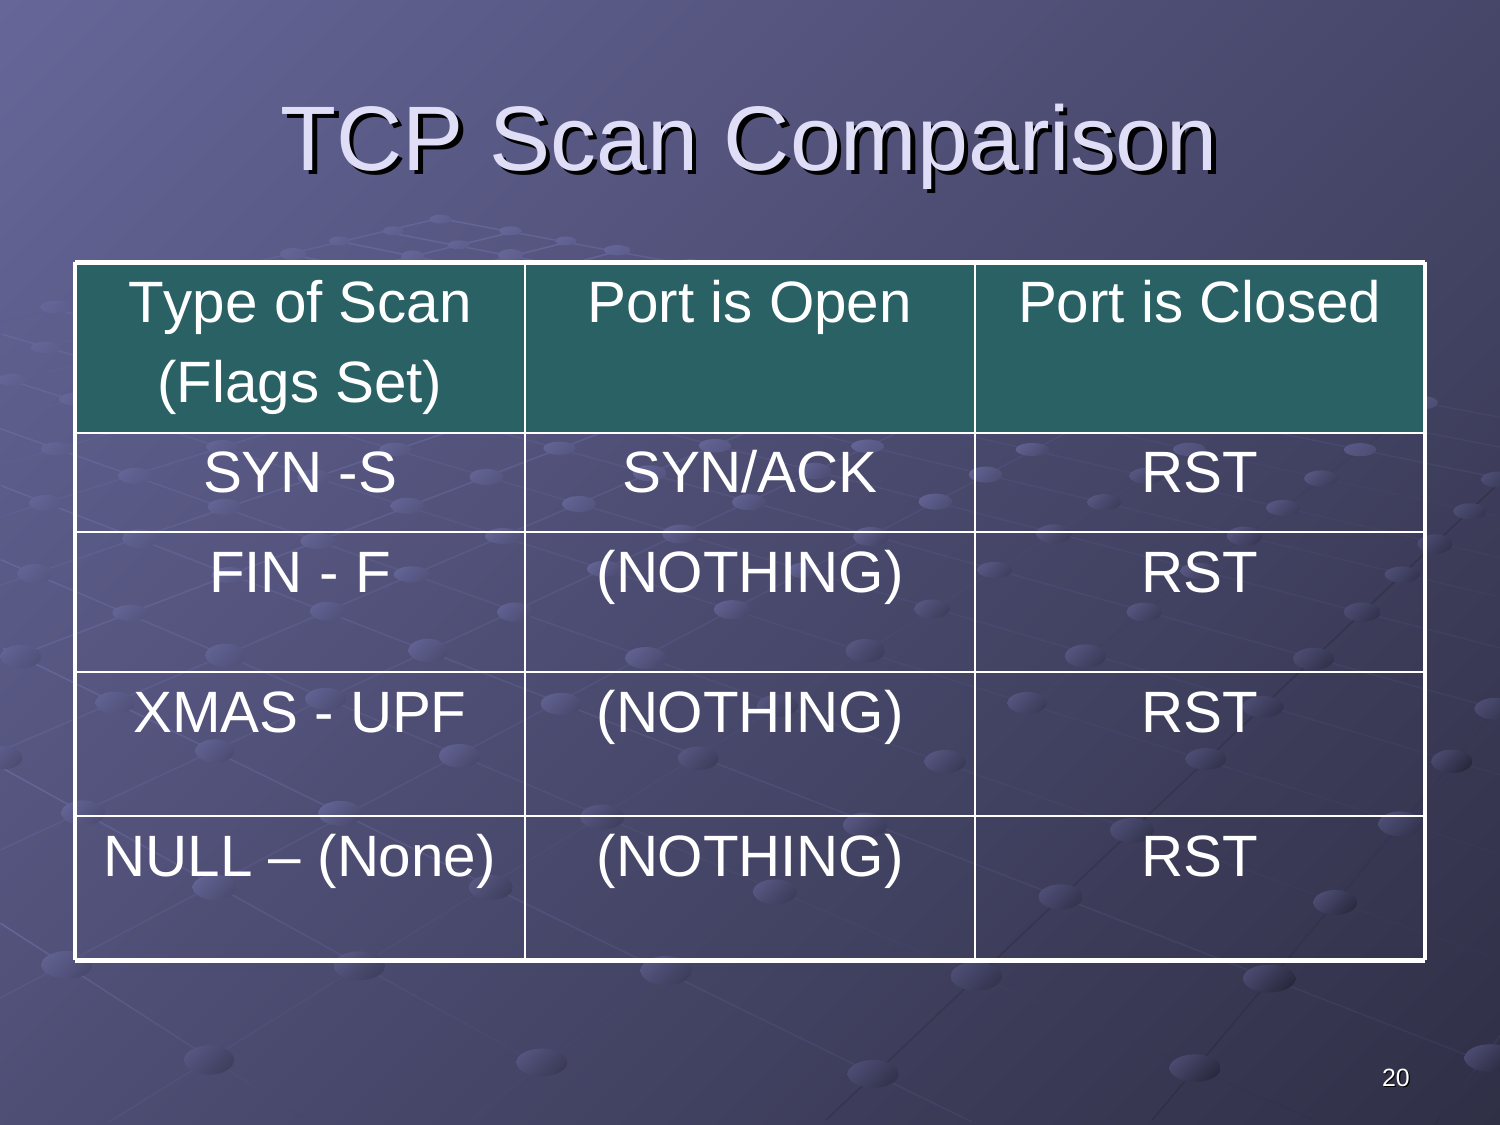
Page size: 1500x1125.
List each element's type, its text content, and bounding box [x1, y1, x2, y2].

text_box RST [976, 533, 1423, 671]
text_box SYN/ACK [526, 434, 974, 531]
text_box RST [976, 434, 1423, 531]
text_box FIN - F [77, 533, 524, 671]
text_box Port is Closed [976, 265, 1423, 432]
text_box NULL – (None) [77, 817, 524, 958]
text_box (NOTHING) [526, 673, 974, 815]
title TCP Scan Comparison [75, 45, 1426, 233]
text_box (NOTHING) [526, 533, 974, 671]
text_box Type of Scan (Flags Set) [77, 265, 524, 432]
text_box SYN -S [77, 434, 524, 531]
text_box Port is Open [526, 265, 974, 432]
text_box RST [976, 673, 1423, 815]
text_box XMAS - UPF [77, 673, 524, 815]
text_box (NOTHING) [526, 817, 974, 958]
text_box RST [976, 817, 1423, 958]
